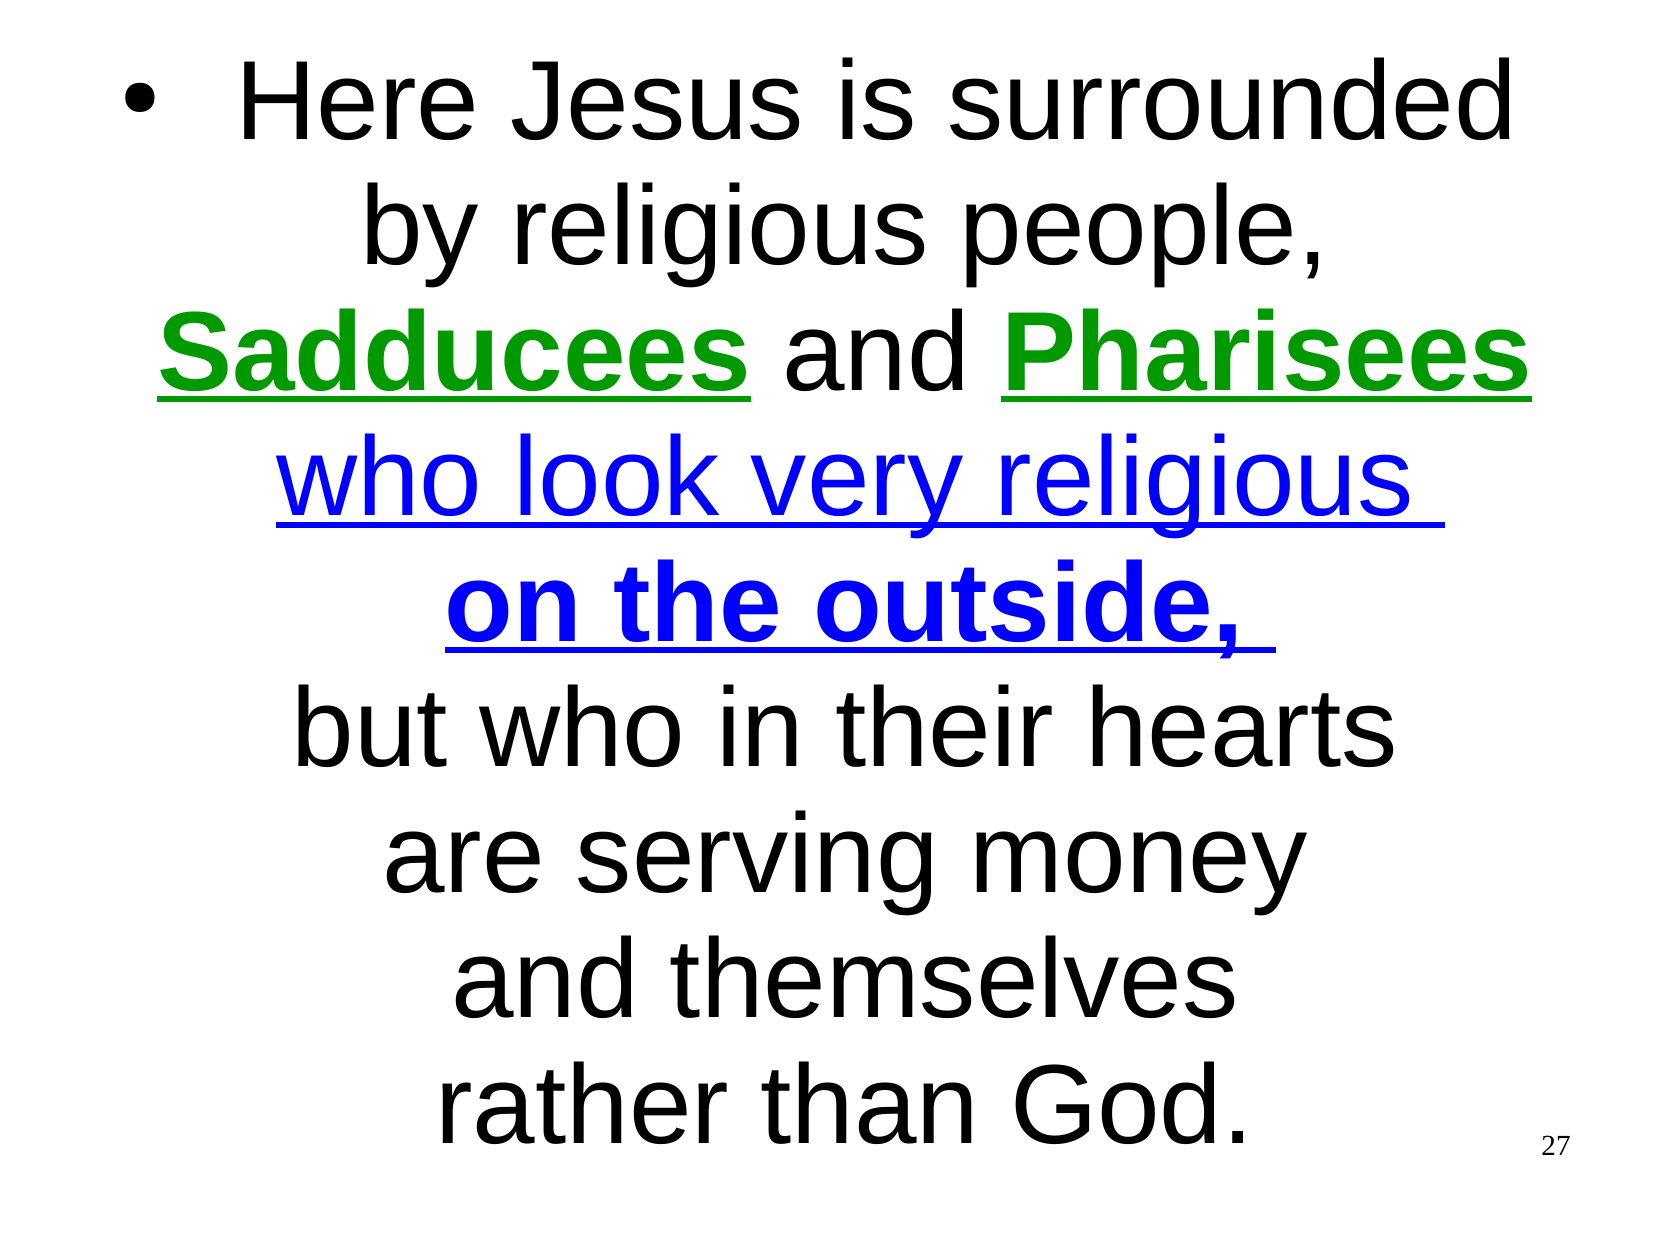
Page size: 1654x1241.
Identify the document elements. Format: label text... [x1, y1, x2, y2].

list Here Jesus is surrounded by religious people, Sadducees and Pharisees who look very religious on the outside, but who in their hearts are serving money and themselves rather than God. [37, 37, 1613, 1238]
